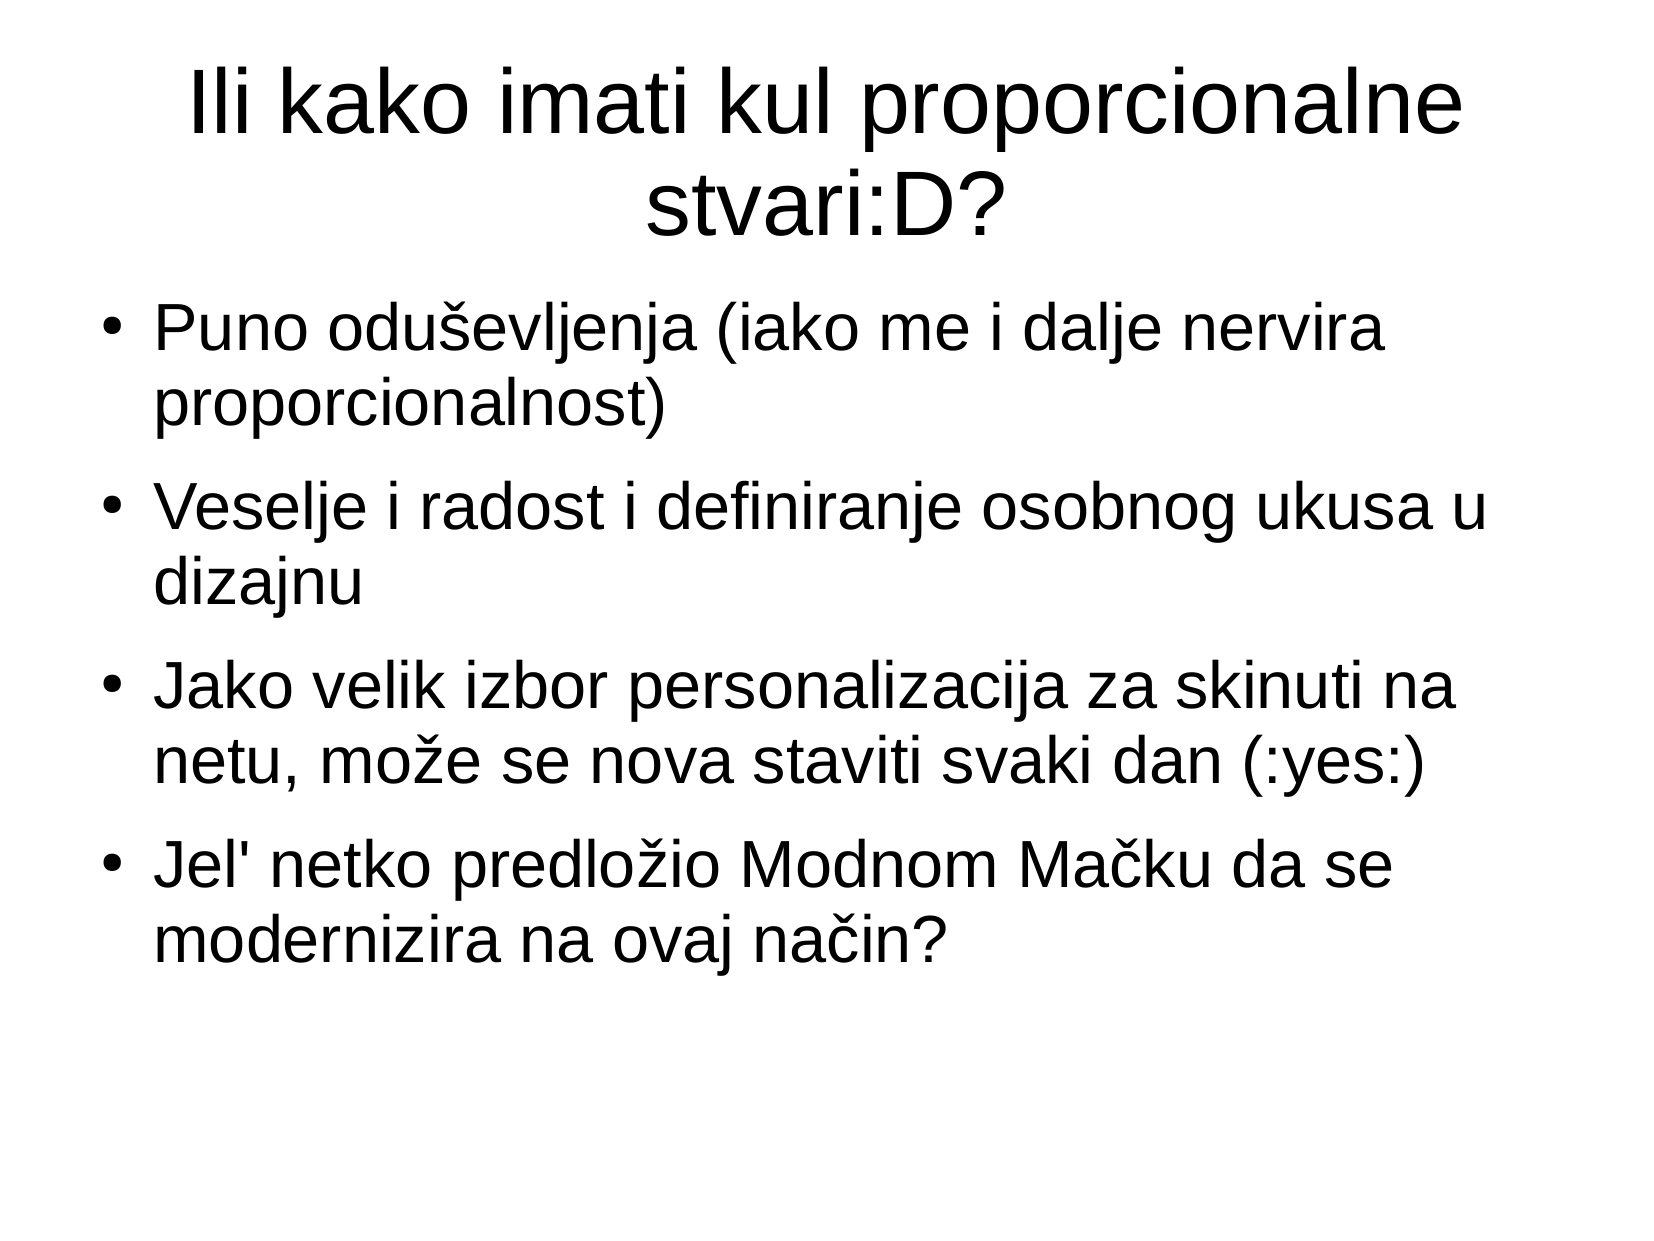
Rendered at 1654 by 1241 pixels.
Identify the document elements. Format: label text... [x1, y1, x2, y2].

title Ili kako imati kul proporcionalne stvari:D? [82, 49, 1571, 257]
list Puno oduševljenja (iako me i dalje nervira proporcionalnost) Veselje i radost i definiranje osobnog ukusa u dizajnu Jako velik izbor personalizacija za skinuti na netu, može se nova staviti svaki dan (:yes:) Jel' netko predložio Modnom Mačku da se modernizira na ovaj način? [82, 290, 1571, 1010]
